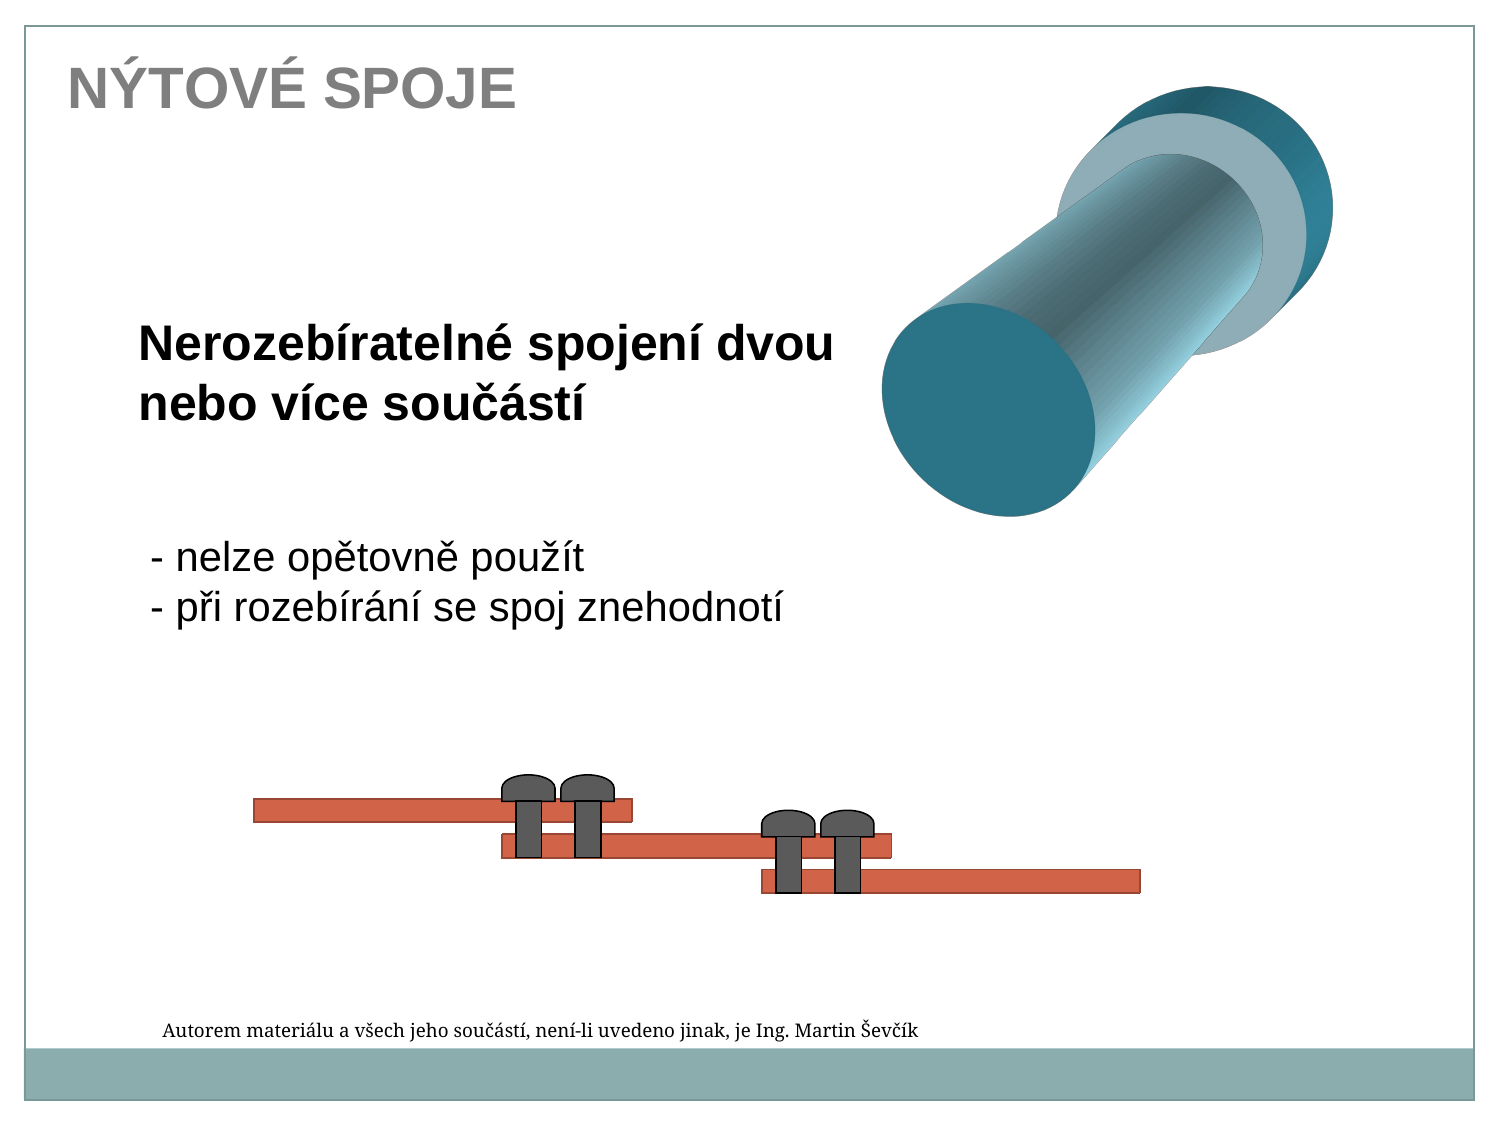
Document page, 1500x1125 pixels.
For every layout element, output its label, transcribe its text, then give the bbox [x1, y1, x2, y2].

text_box [1058, 114, 1306, 355]
text_box Nerozebíratelné spojení dvou nebo více součástí - nelze opětovně použít - při rozebírání se spoj znehodnotí [123, 302, 857, 639]
text_box [883, 303, 1095, 516]
text_box NÝTOVÉ SPOJE [53, 42, 538, 129]
text_box [253, 774, 1140, 894]
text_box Autorem materiálu a všech jeho součástí, není-li uvedeno jinak, je Ing. Martin Ševčík [147, 1011, 1365, 1050]
